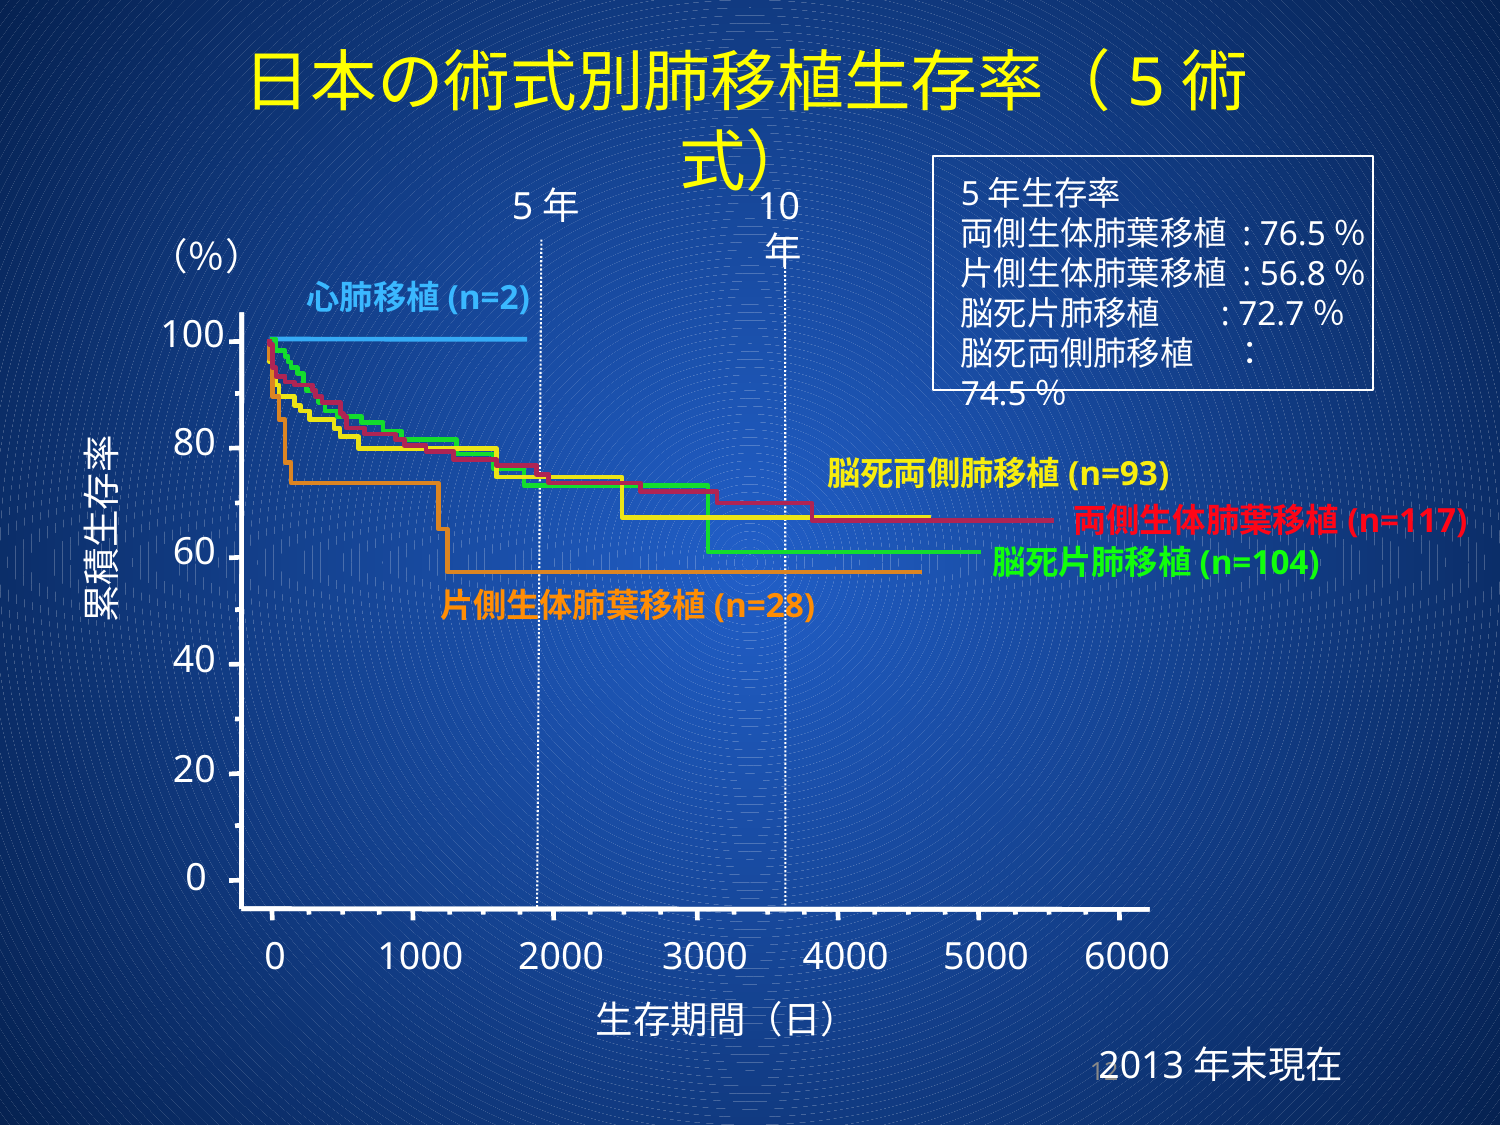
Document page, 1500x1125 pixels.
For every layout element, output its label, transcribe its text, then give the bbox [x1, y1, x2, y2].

text_box 4000 [803, 932, 889, 977]
text_box 累積生存率 [78, 435, 123, 622]
text_box 脳死両側肺移植(n=93) [812, 444, 1163, 500]
text_box 5年生存率 両側生体肺葉移植 : 76.5％ 片側生体肺葉移植 : 56.8％ 脳死片肺移植 : 72.7％ 脳死両側肺移植 ： 74.5％ [945, 164, 1372, 381]
text_box 4000 [806, 946, 816, 960]
text_box 40 [176, 649, 186, 663]
text_box 3000 [662, 932, 748, 977]
text_box 5年生存率 両側生体肺葉移植 : 76.5％ 片側生体肺葉移植 : 56.8％ 脳死片肺移植 : 72.7％ 脳死両側肺移植 ： 74.5％ [1374, 164, 1383, 381]
text_box 6000 [1084, 932, 1170, 977]
text_box 80 [173, 417, 216, 463]
text_box 60 [173, 528, 216, 573]
text_box 20 [173, 745, 216, 790]
text_box 1000 [378, 932, 464, 977]
text_box 生存期間（日） [596, 996, 858, 1041]
text_box 100 [160, 310, 225, 355]
text_box 0 [185, 853, 207, 898]
text_box 5000 [943, 932, 1029, 977]
text_box 0 [264, 932, 286, 977]
text_box 脳死片肺移植(n=104) [977, 533, 1311, 589]
text_box （％） [135, 225, 278, 285]
text_box 12 [1074, 1042, 1426, 1103]
text_box 40 [173, 635, 216, 680]
text_box 心肺移植(n=2) [291, 268, 563, 324]
text_box 片側生体肺葉移植(n=28) [425, 577, 809, 633]
text_box 5年 [496, 175, 596, 235]
text_box 日本の術式別肺移植生存率（5術式） [170, 31, 1321, 148]
text_box 10年 [725, 175, 842, 280]
text_box 両側生体肺葉移植(n=117) [1058, 491, 1459, 547]
text_box 2000 [518, 932, 604, 977]
text_box 2013年末現在 [1083, 1033, 1341, 1094]
